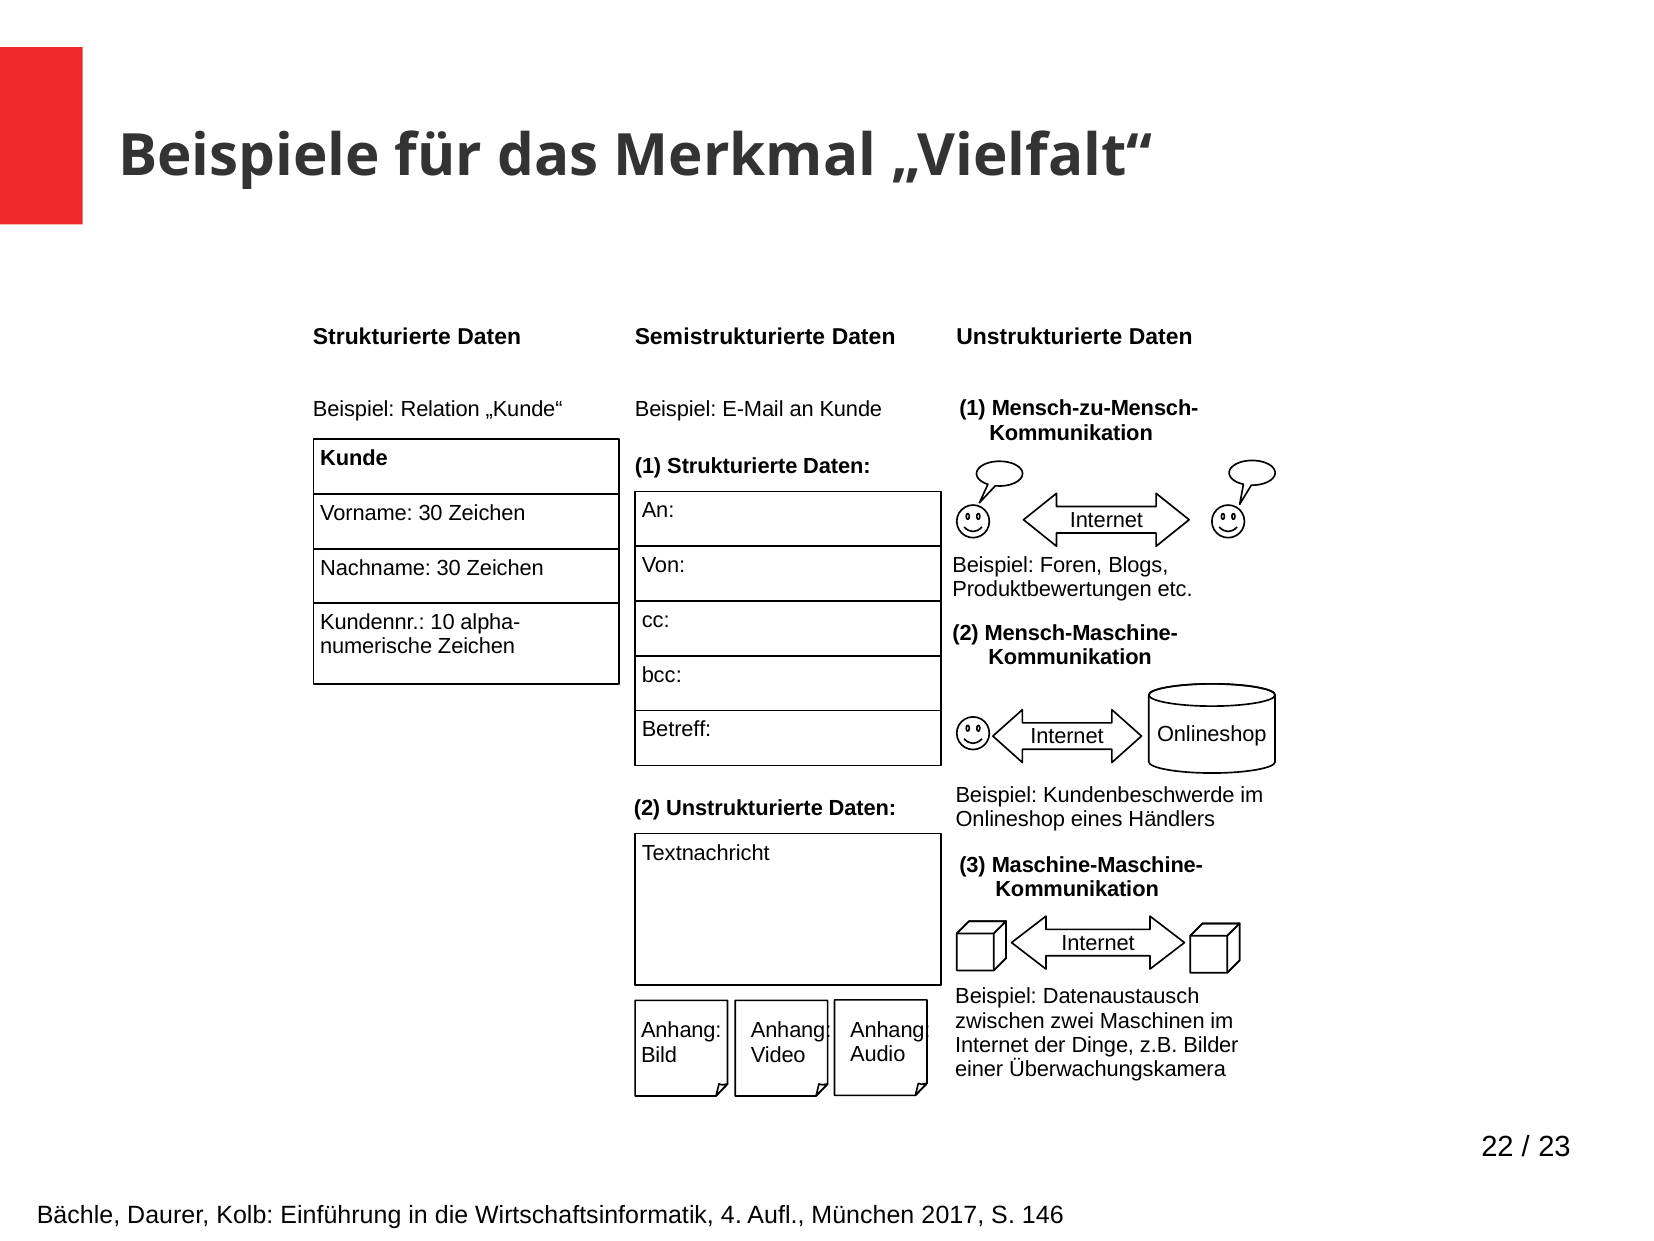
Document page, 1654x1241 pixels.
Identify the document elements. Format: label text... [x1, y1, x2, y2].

text_box Beispiel: Datenaustausch zwischen zwei Maschinen im Internet der Dinge, z.B. Bilder einer Überwachungskamera [949, 955, 1276, 1111]
text_box Onlineshop [1148, 696, 1276, 774]
text_box (2) Unstrukturierte Daten: [627, 780, 920, 834]
text_box Betreff: [635, 710, 941, 766]
text_box Unstrukturierte Daten [950, 305, 1269, 367]
text_box Strukturierte Daten [307, 305, 628, 367]
text_box (2) Mensch-Maschine- Kommunikation [946, 605, 1269, 685]
text_box Textnachricht [635, 833, 941, 985]
text_box Beispiel: Relation „Kunde“ [307, 378, 628, 440]
text_box Beispiel: E-Mail an Kunde [628, 378, 951, 440]
text_box Anhang: Bild [635, 1000, 728, 1096]
text_box Anhang: Video [735, 1000, 828, 1096]
text_box (1) Mensch-zu-Mensch- Kommunikation [953, 366, 1276, 474]
text_box Bächle, Daurer, Kolb: Einführung in die Wirtschaftsinformatik, 4. Aufl., München 2017, S. 146 [22, 1193, 1084, 1237]
text_box Beispiel: Foren, Blogs, Produktbewertungen etc. [946, 537, 1220, 605]
text_box cc: [635, 600, 941, 655]
text_box Beispiel: Kundenbeschwerde im Onlineshop eines Händlers [949, 767, 1288, 846]
text_box An: [635, 491, 941, 545]
text_box Vorname: 30 Zeichen [313, 493, 620, 548]
text_box (1) Strukturierte Daten: [628, 439, 921, 494]
text_box Kundennr.: 10 alpha-numerische Zeichen [313, 603, 620, 684]
text_box (3) Maschine-Maschine- Kommunikation [953, 837, 1276, 917]
text_box Internet [992, 709, 1142, 763]
text_box Semistrukturierte Daten [628, 283, 951, 378]
text_box Internet [1023, 493, 1190, 537]
text_box Kunde [313, 440, 620, 493]
text_box Nachname: 30 Zeichen [313, 548, 620, 602]
title Beispiele für das Merkmal „Vielfalt“ [118, 49, 1571, 257]
text_box Von: [635, 546, 941, 600]
text_box Anhang: Audio [834, 999, 927, 1096]
text_box Internet [1011, 916, 1185, 955]
text_box bcc: [635, 655, 941, 710]
